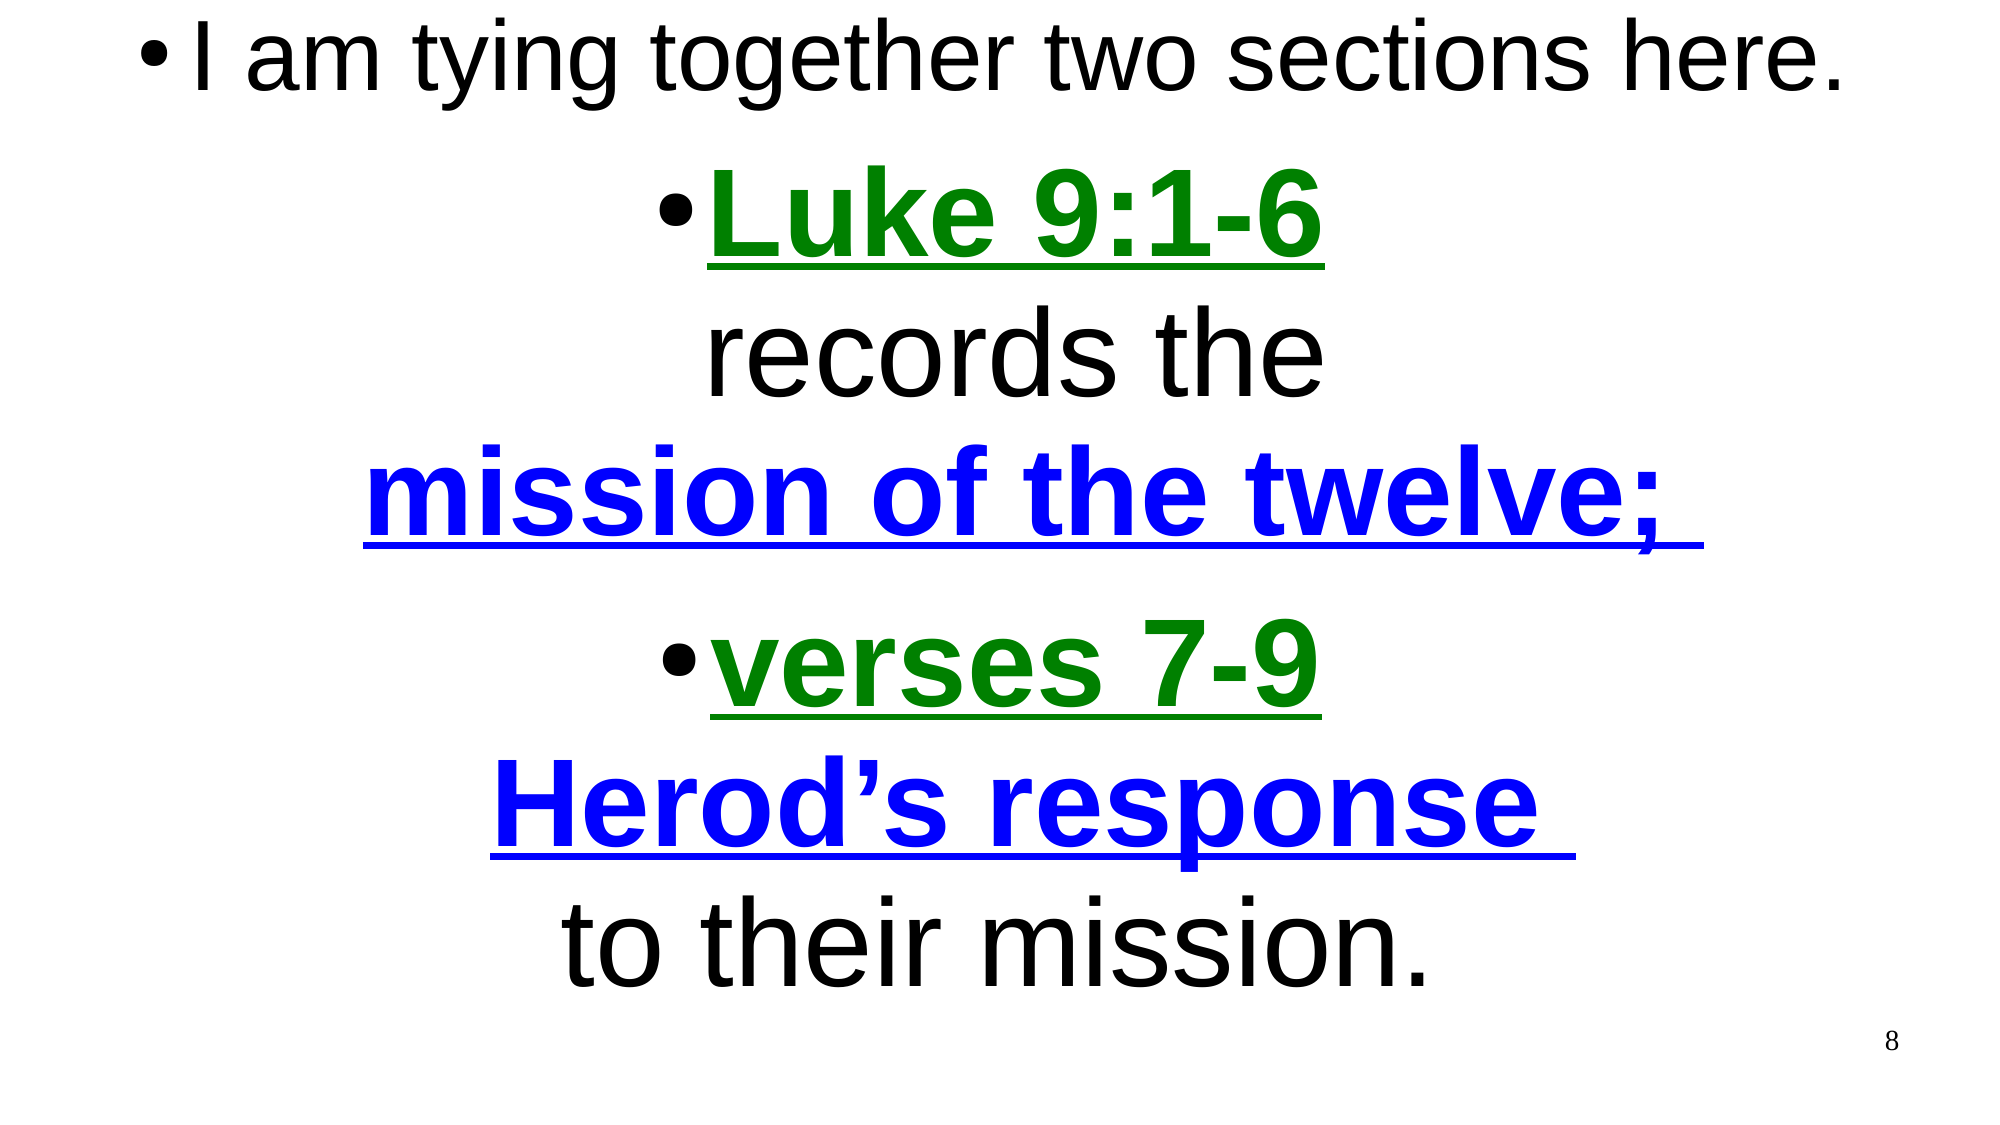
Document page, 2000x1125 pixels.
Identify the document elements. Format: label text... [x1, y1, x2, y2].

list I am tying together two sections here. Luke 9:1-6 records the mission of the twelve; verses 7-9 Herod’s response to their mission. [0, 0, 1996, 1123]
